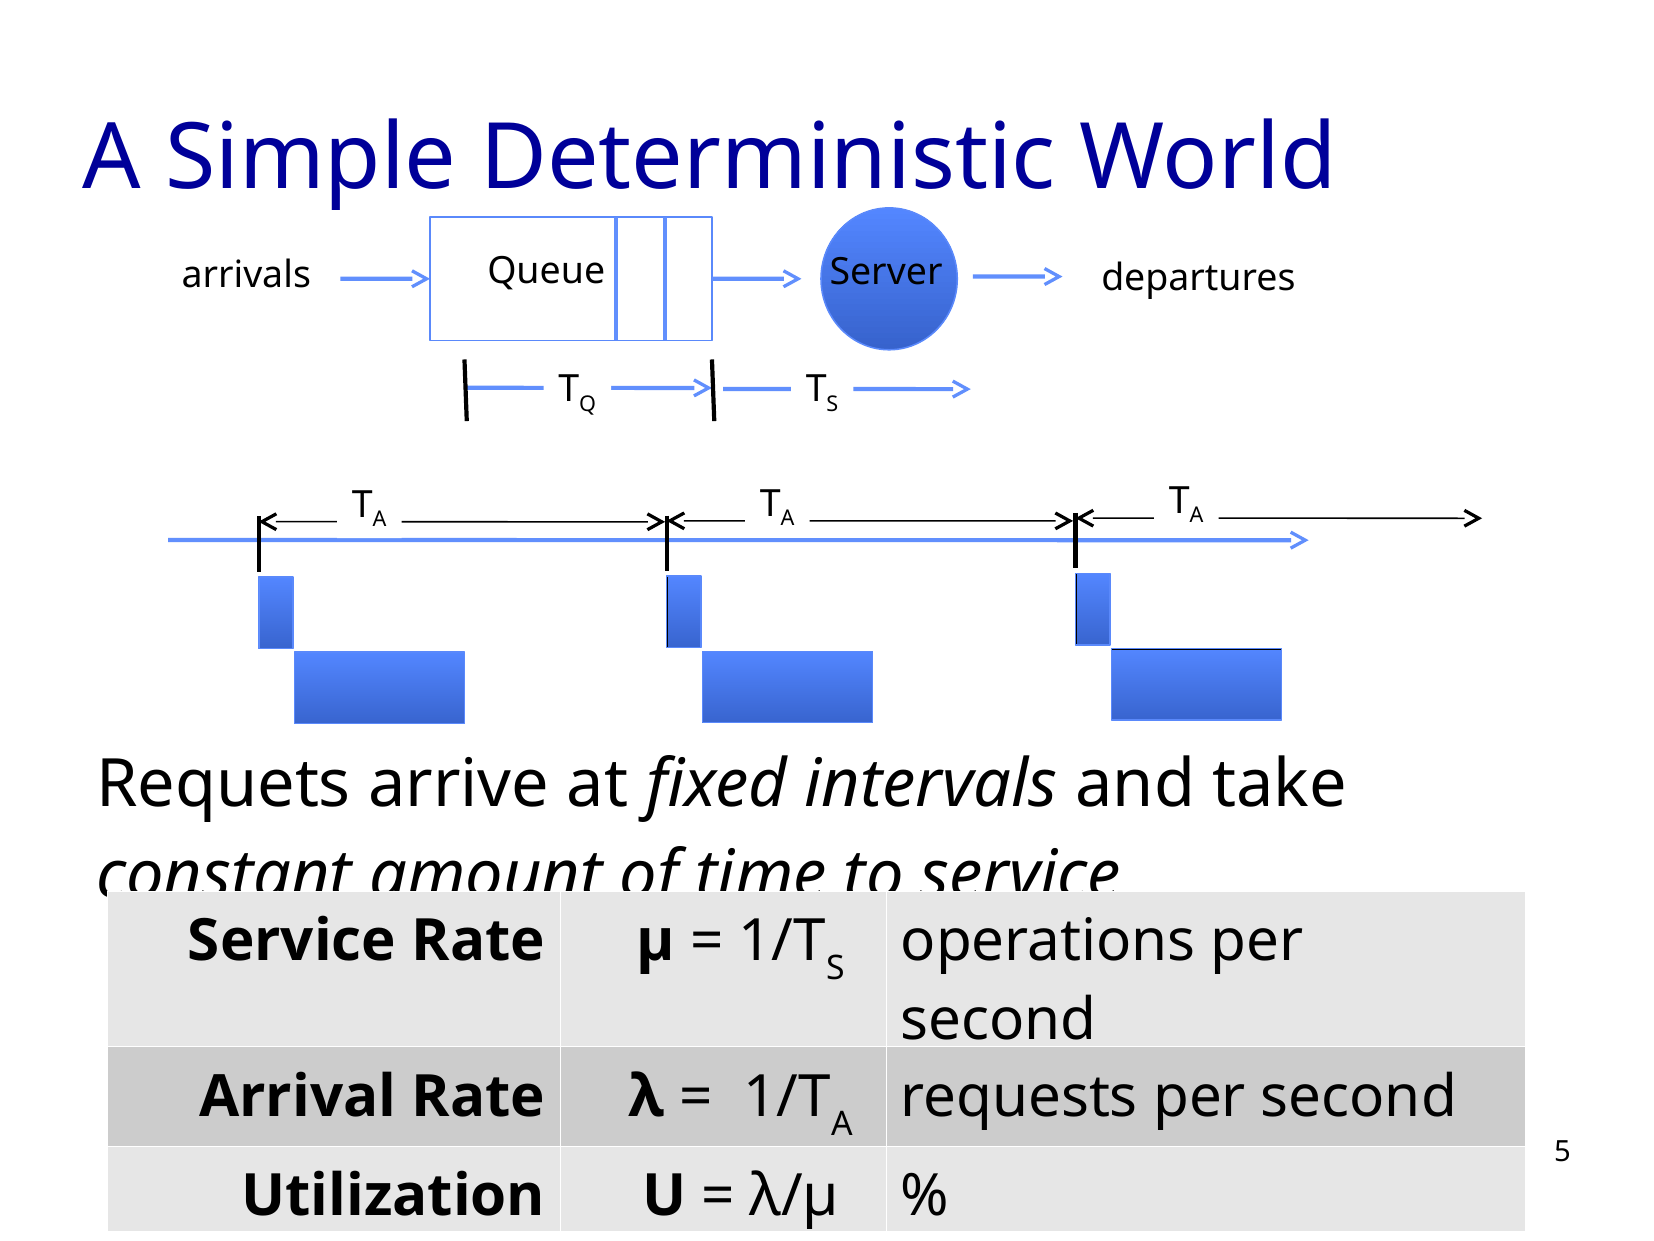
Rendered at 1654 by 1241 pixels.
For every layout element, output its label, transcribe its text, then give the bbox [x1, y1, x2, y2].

text_box Server [814, 239, 958, 300]
list Requets arrive at fixed intervals and take constant amount of time to service [60, 735, 1571, 1096]
text_box TQ [543, 356, 612, 423]
text_box departures [1086, 245, 1311, 306]
text_box TA [337, 472, 402, 539]
text_box [702, 651, 873, 723]
text_box TA [745, 471, 810, 538]
text_box [666, 576, 701, 648]
text_box [832, 207, 946, 239]
text_box [430, 217, 712, 341]
text_box [294, 652, 465, 724]
table_cell % [887, 1147, 1525, 1231]
text_box TA [1154, 468, 1219, 535]
table_cell λ = 1/TA [561, 1047, 886, 1146]
title A Simple Deterministic World [82, 49, 1571, 257]
text_box TS [791, 356, 854, 423]
table_cell Utilization [108, 1147, 560, 1231]
text_box Queue [472, 238, 621, 299]
text_box [1075, 573, 1110, 645]
text_box [258, 577, 293, 649]
table_cell requests per second [887, 1047, 1525, 1146]
text_box [824, 300, 955, 350]
text_box arrivals [166, 243, 326, 303]
table_cell Arrival Rate [108, 1047, 560, 1146]
table_cell U = λ/μ [561, 1147, 886, 1231]
table_header μ = 1/TS [561, 892, 886, 1046]
text_box [1111, 648, 1282, 720]
table_header operations per second [887, 892, 1525, 1046]
table_header Service Rate [108, 892, 560, 1046]
